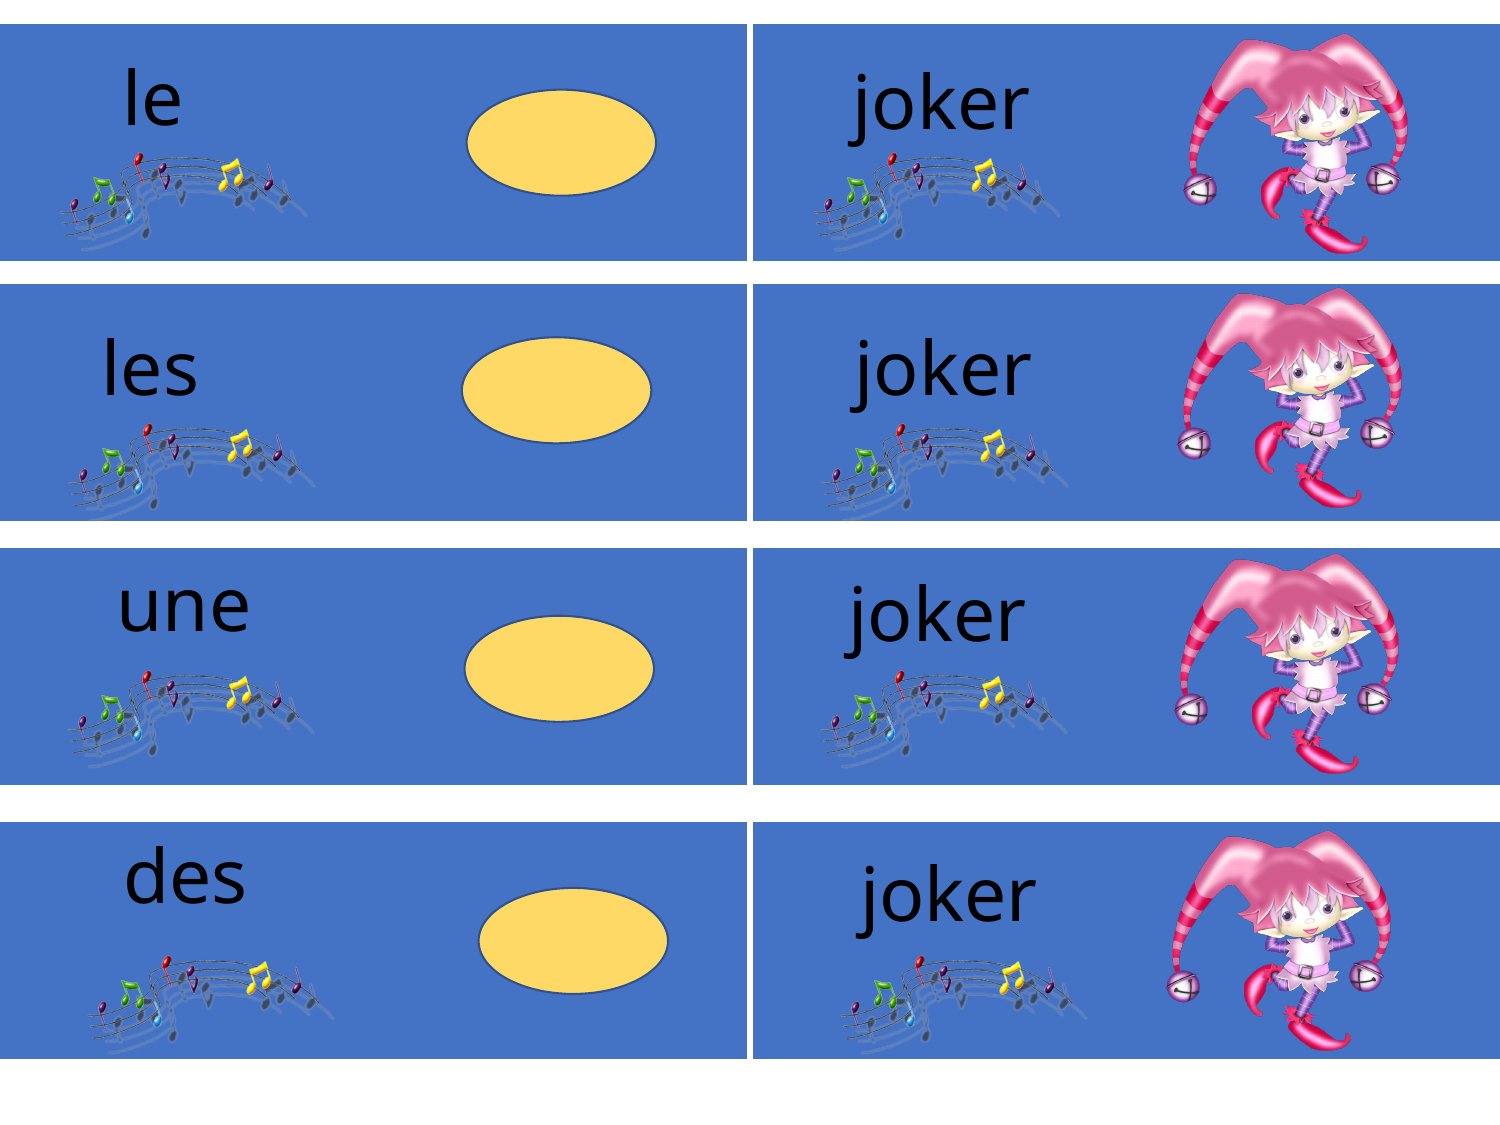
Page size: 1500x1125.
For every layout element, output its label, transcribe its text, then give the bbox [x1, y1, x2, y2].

picture [833, 940, 1081, 1064]
text_box joker [834, 559, 1042, 664]
table_header [753, 24, 1126, 261]
table_header [1126, 548, 1157, 785]
text_box [464, 615, 654, 722]
table_header [1126, 284, 1160, 521]
table_header [0, 284, 373, 521]
table_header [753, 548, 1126, 785]
text_box joker [838, 47, 1046, 152]
table_header [1126, 822, 1149, 1059]
text_box [478, 887, 669, 994]
picture [814, 408, 1062, 531]
table_header [1418, 284, 1500, 521]
text_box des [108, 821, 263, 926]
picture [1157, 536, 1415, 793]
table_header [0, 548, 373, 785]
table_header [373, 284, 747, 521]
table_header [104, 515, 179, 521]
table_header [1126, 24, 1166, 261]
text_box [466, 89, 657, 196]
table_header [373, 548, 747, 785]
table_header [1424, 24, 1500, 261]
table_header [0, 822, 373, 1059]
table_header [1415, 548, 1500, 785]
picture [806, 137, 1053, 261]
picture [813, 655, 1061, 778]
picture [60, 655, 308, 778]
text_box joker [840, 312, 1048, 417]
table_header [373, 822, 747, 1059]
text_box le [108, 43, 199, 148]
picture [52, 137, 300, 261]
table_header [0, 24, 373, 261]
picture [1149, 812, 1407, 1070]
text_box joker [845, 839, 1053, 944]
picture [1160, 15, 1424, 527]
picture [61, 408, 309, 531]
table_header [1407, 822, 1500, 1059]
text_box les [87, 312, 214, 417]
table_header [373, 24, 747, 261]
table_header [857, 515, 932, 521]
table_header [753, 822, 1126, 1059]
text_box [461, 337, 652, 444]
picture [80, 940, 328, 1064]
text_box une [102, 549, 267, 654]
table_header [753, 284, 1126, 521]
